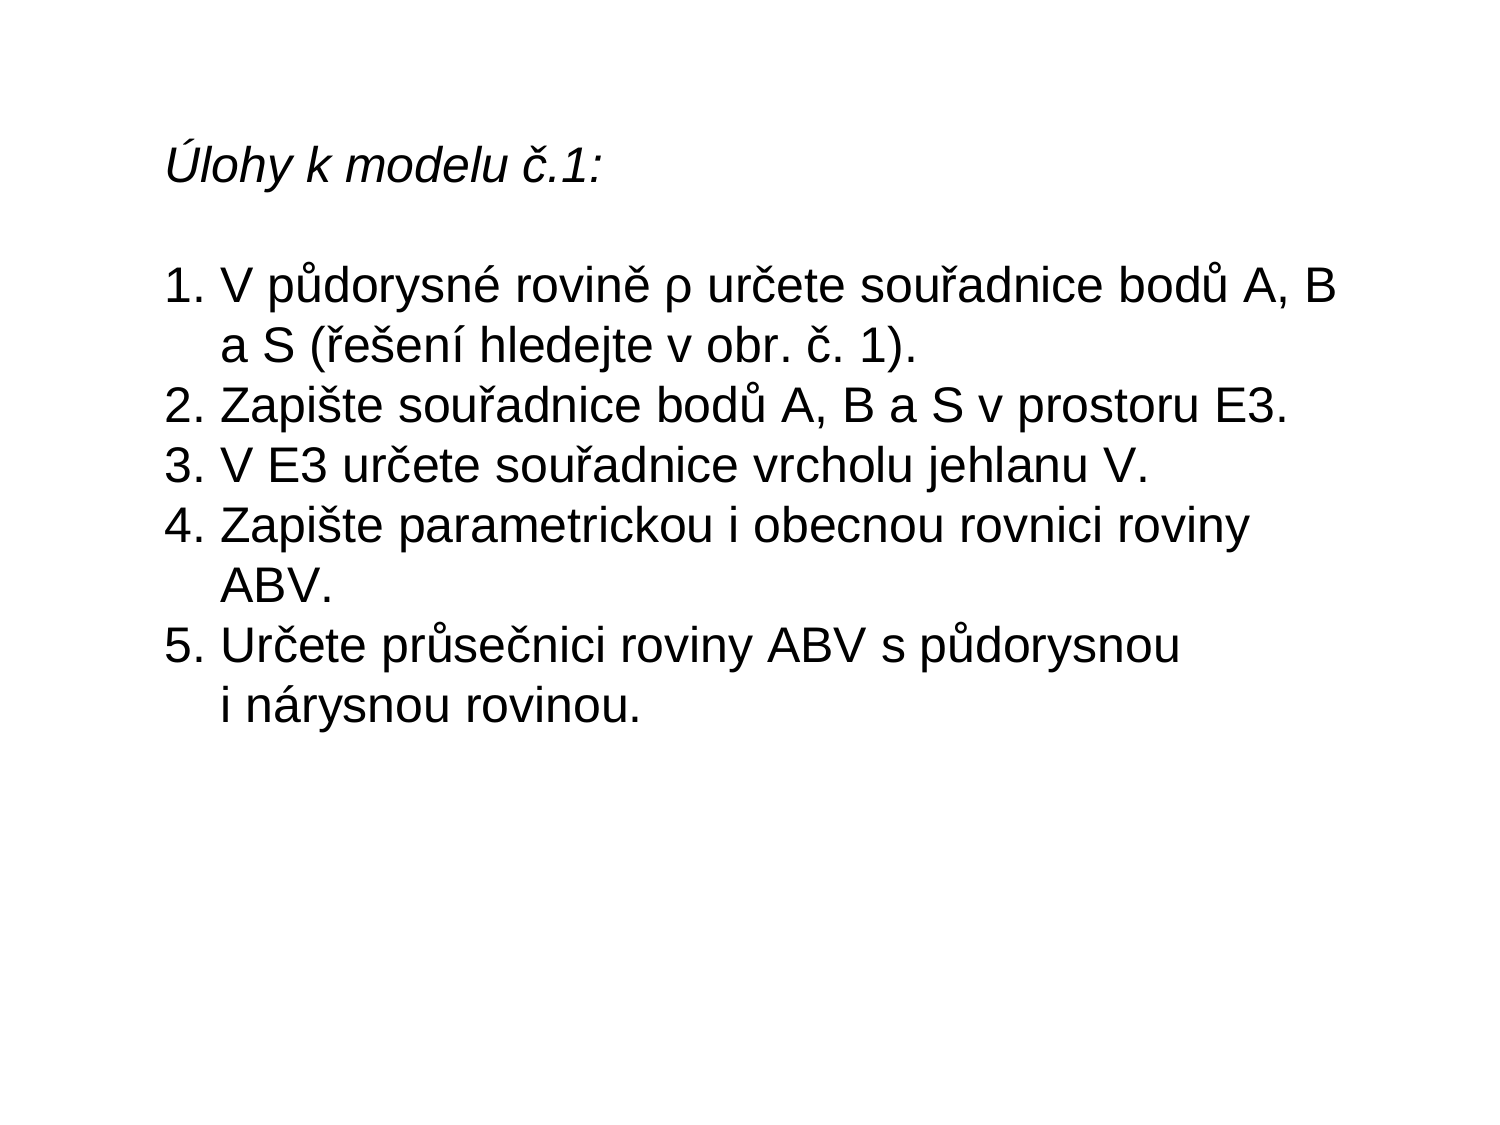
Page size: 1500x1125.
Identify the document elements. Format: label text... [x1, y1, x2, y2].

text_box Úlohy k modelu č.1: V půdorysné rovině ρ určete souřadnice bodů A, B a S (řešení hledejte v obr. č. 1). 2. Zapište souřadnice bodů A, B a S v prostoru E3. 3. V E3 určete souřadnice vrcholu jehlanu V. 4. Zapište parametrickou i obecnou rovnici roviny ABV. 5. Určete průsečnici roviny ABV s půdorysnou i nárysnou rovinou. [149, 124, 1388, 800]
